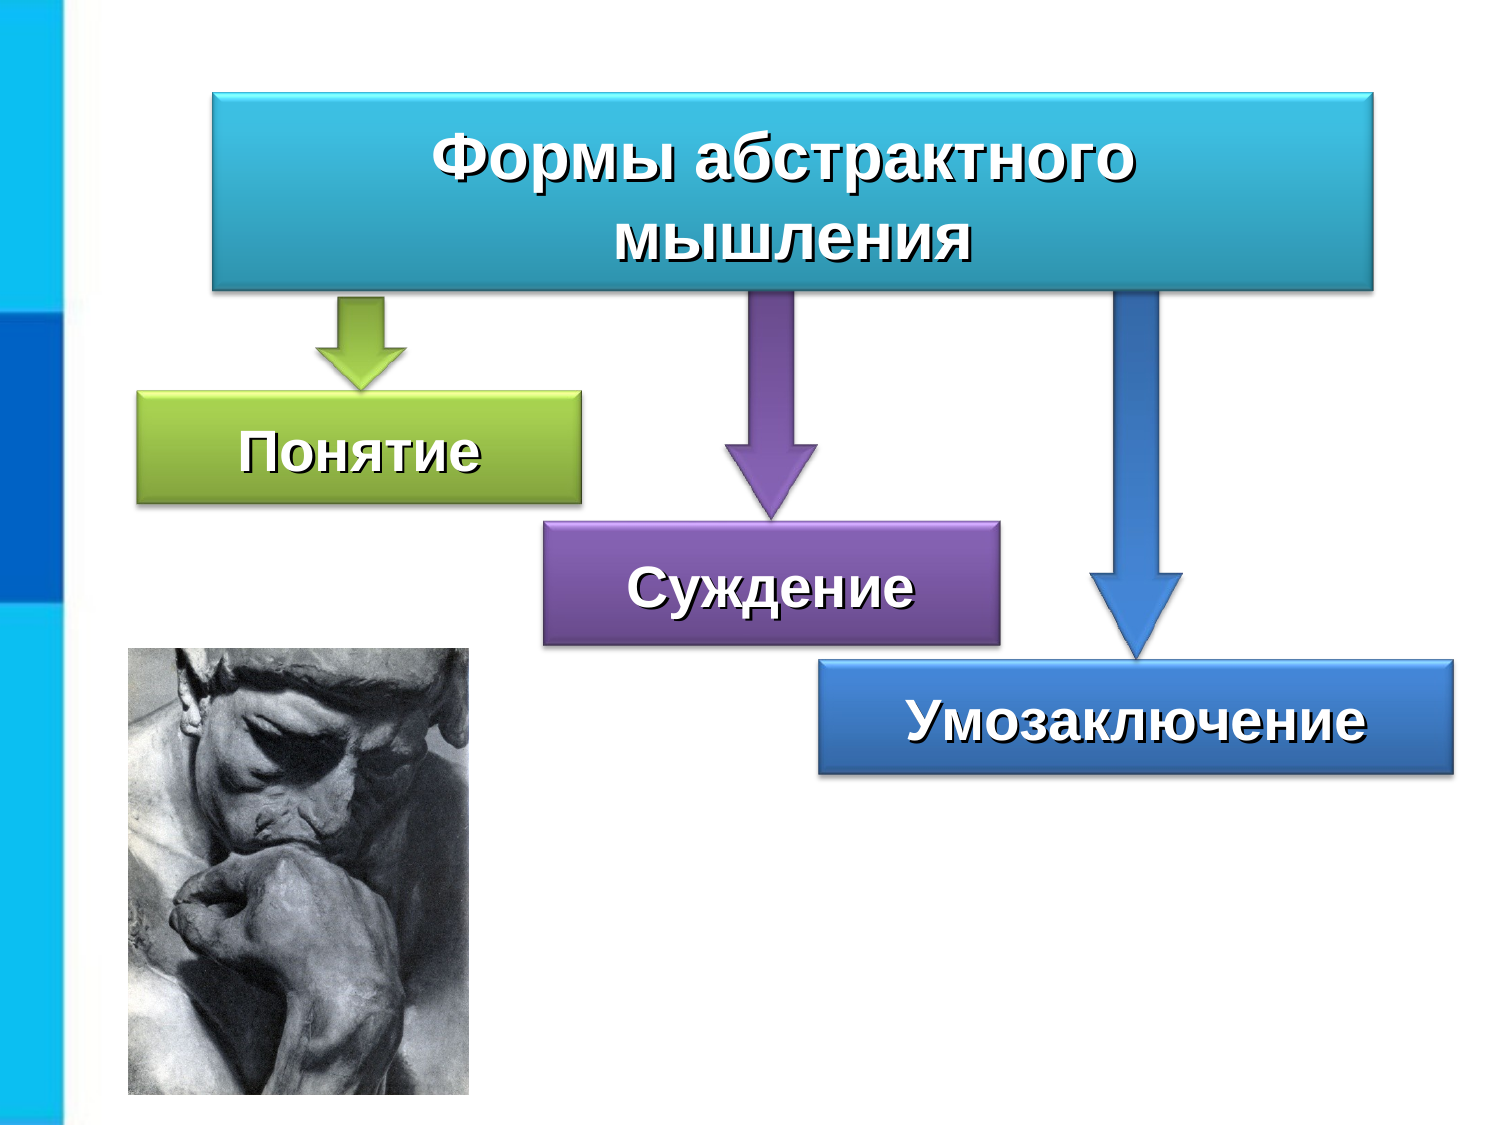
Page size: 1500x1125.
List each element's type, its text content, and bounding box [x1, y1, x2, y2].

text_box Понятие [138, 391, 581, 505]
text_box Суждение [544, 522, 999, 646]
text_box Умозаключение [819, 660, 1453, 774]
picture [0, 0, 1500, 1125]
text_box Формы абстрактного мышления [214, 93, 1373, 292]
